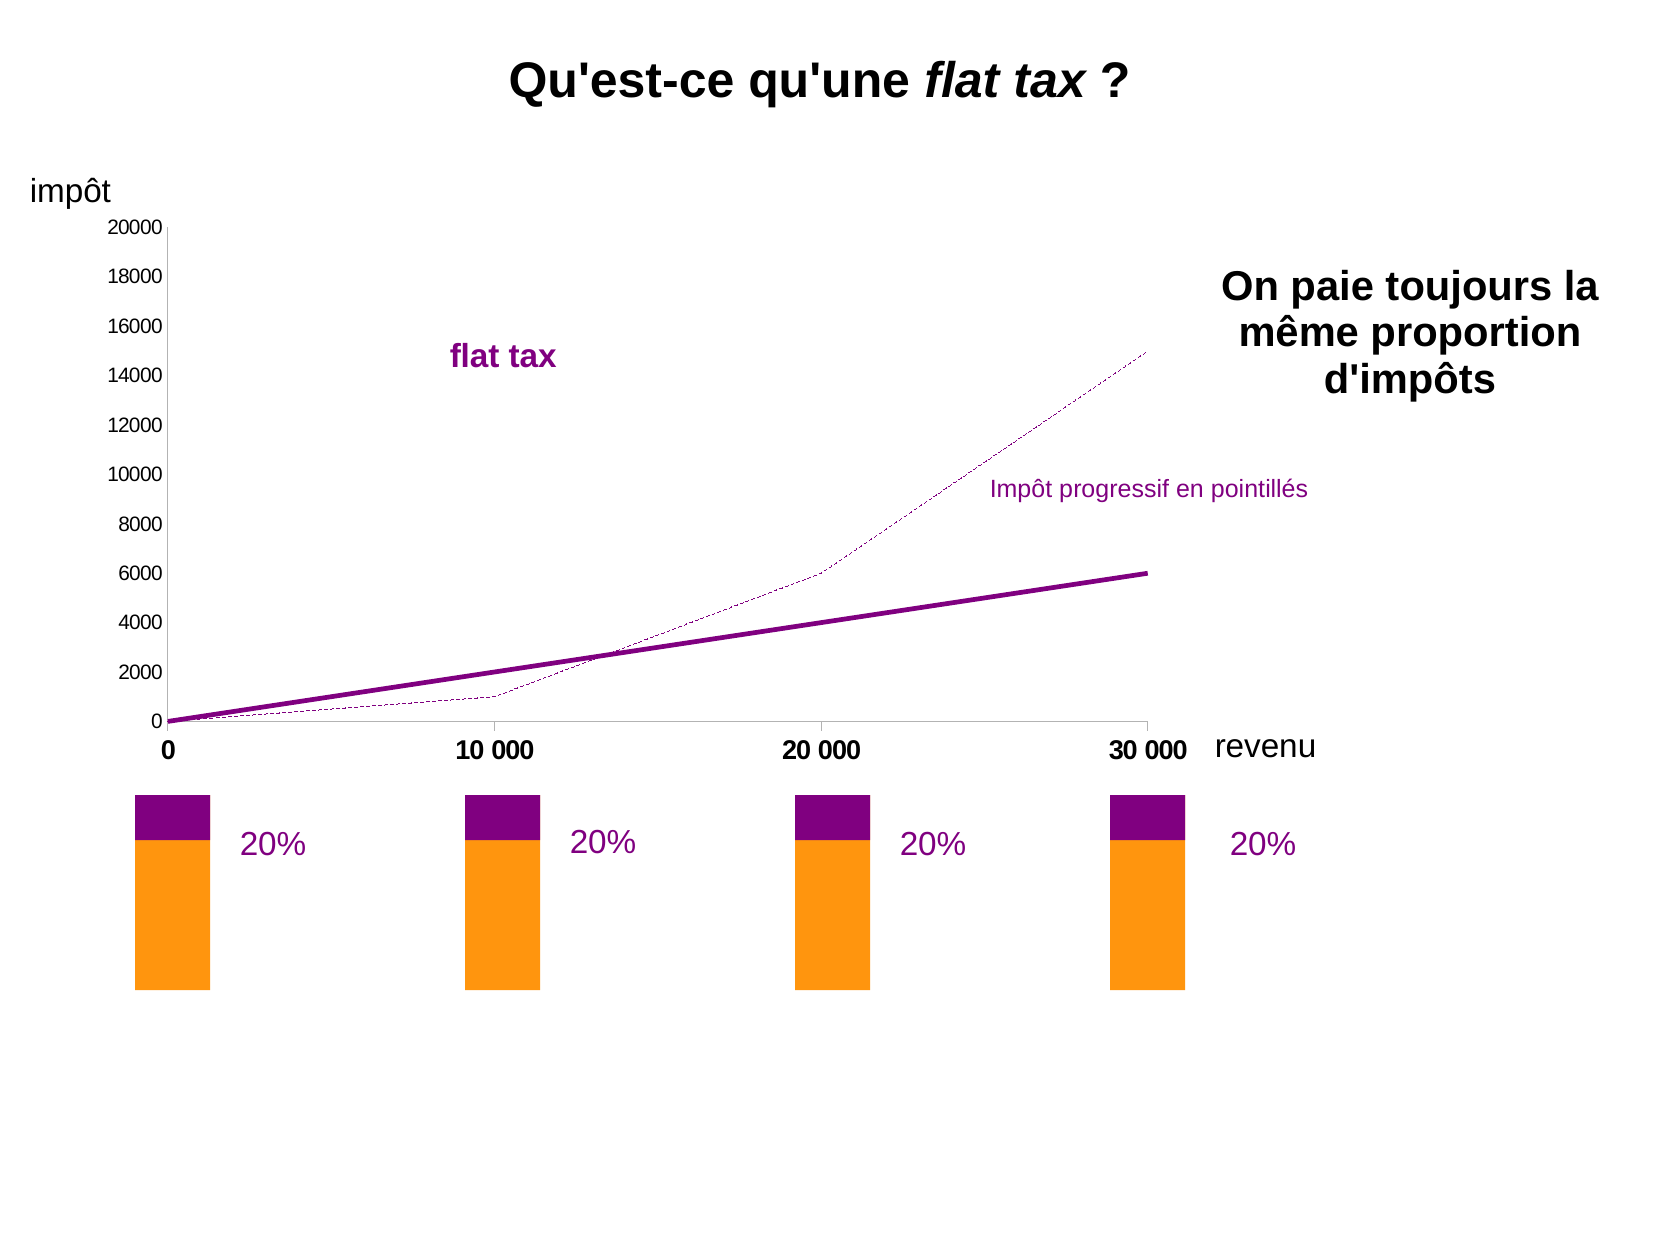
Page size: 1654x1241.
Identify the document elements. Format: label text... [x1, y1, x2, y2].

text_box revenu [1200, 720, 1621, 773]
text_box 20% [885, 818, 991, 871]
text_box [1110, 795, 1186, 991]
text_box 20% [555, 815, 661, 869]
text_box [135, 795, 211, 991]
text_box 20% [225, 818, 331, 871]
chart [61, 146, 1201, 811]
text_box impôt [15, 165, 436, 218]
text_box Impôt progressif en pointillés [975, 467, 1396, 511]
text_box [795, 795, 871, 991]
text_box [465, 795, 541, 991]
text_box On paie toujours la même proportion d'impôts [1200, 255, 1621, 496]
text_box Qu'est-ce qu'une flat tax ? [315, 45, 1324, 117]
text_box flat tax [435, 330, 856, 383]
text_box 20% [1215, 818, 1321, 871]
